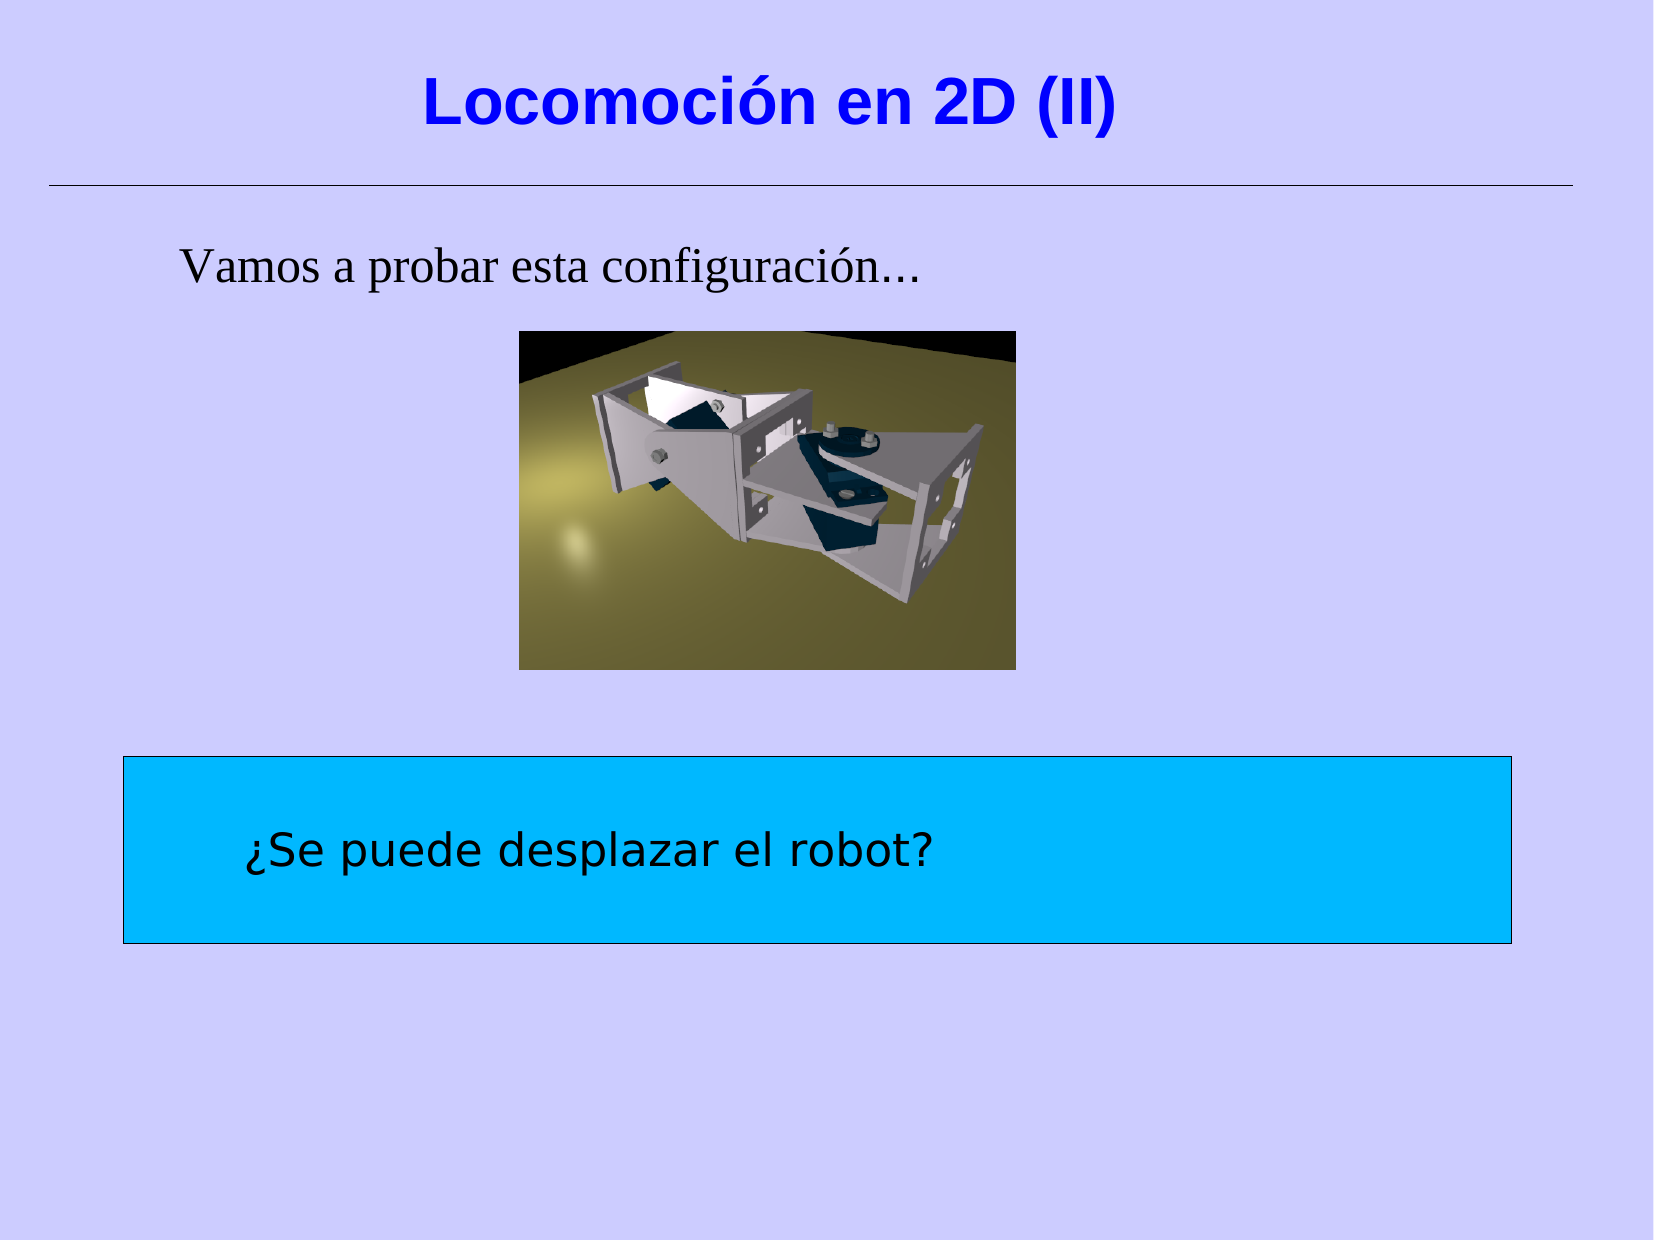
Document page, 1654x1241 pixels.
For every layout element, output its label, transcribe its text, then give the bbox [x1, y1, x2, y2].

title Locomoción en 2D (II) [133, 0, 1409, 185]
text_box Vamos a probar esta configuración... [166, 237, 1546, 372]
title Locomoción en 2D (II) [133, 186, 1409, 191]
picture [519, 372, 1016, 670]
text_box [123, 756, 1512, 944]
text_box ¿Se puede desplazar el robot? [229, 820, 1407, 885]
